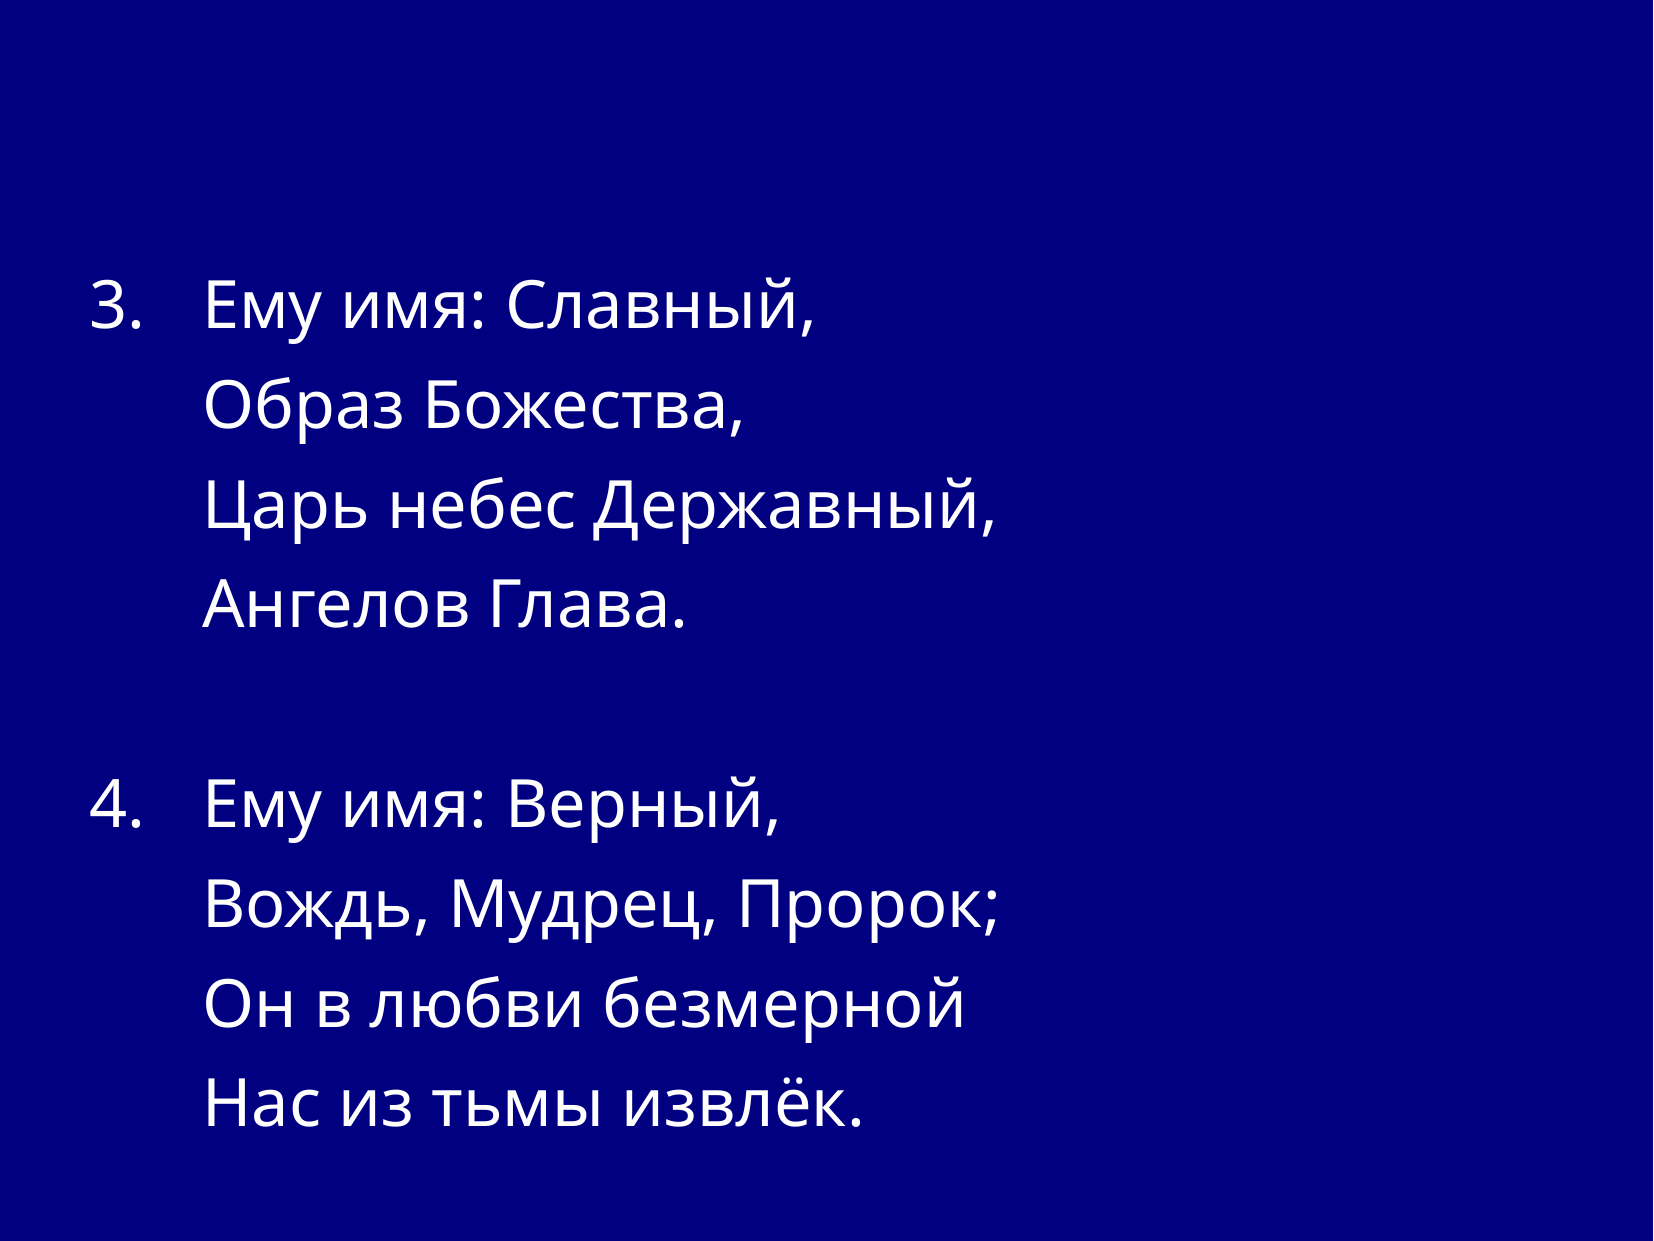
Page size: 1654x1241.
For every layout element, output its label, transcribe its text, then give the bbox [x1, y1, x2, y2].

text_box 3. Ему имя: Славный, Образ Божества, Царь небес Державный, Ангелов Глава. 4. Ему имя: Верный, Вождь, Мудрец, Пророк; Он в любви безмерной Нас из тьмы извлёк. [75, 150, 1576, 1163]
